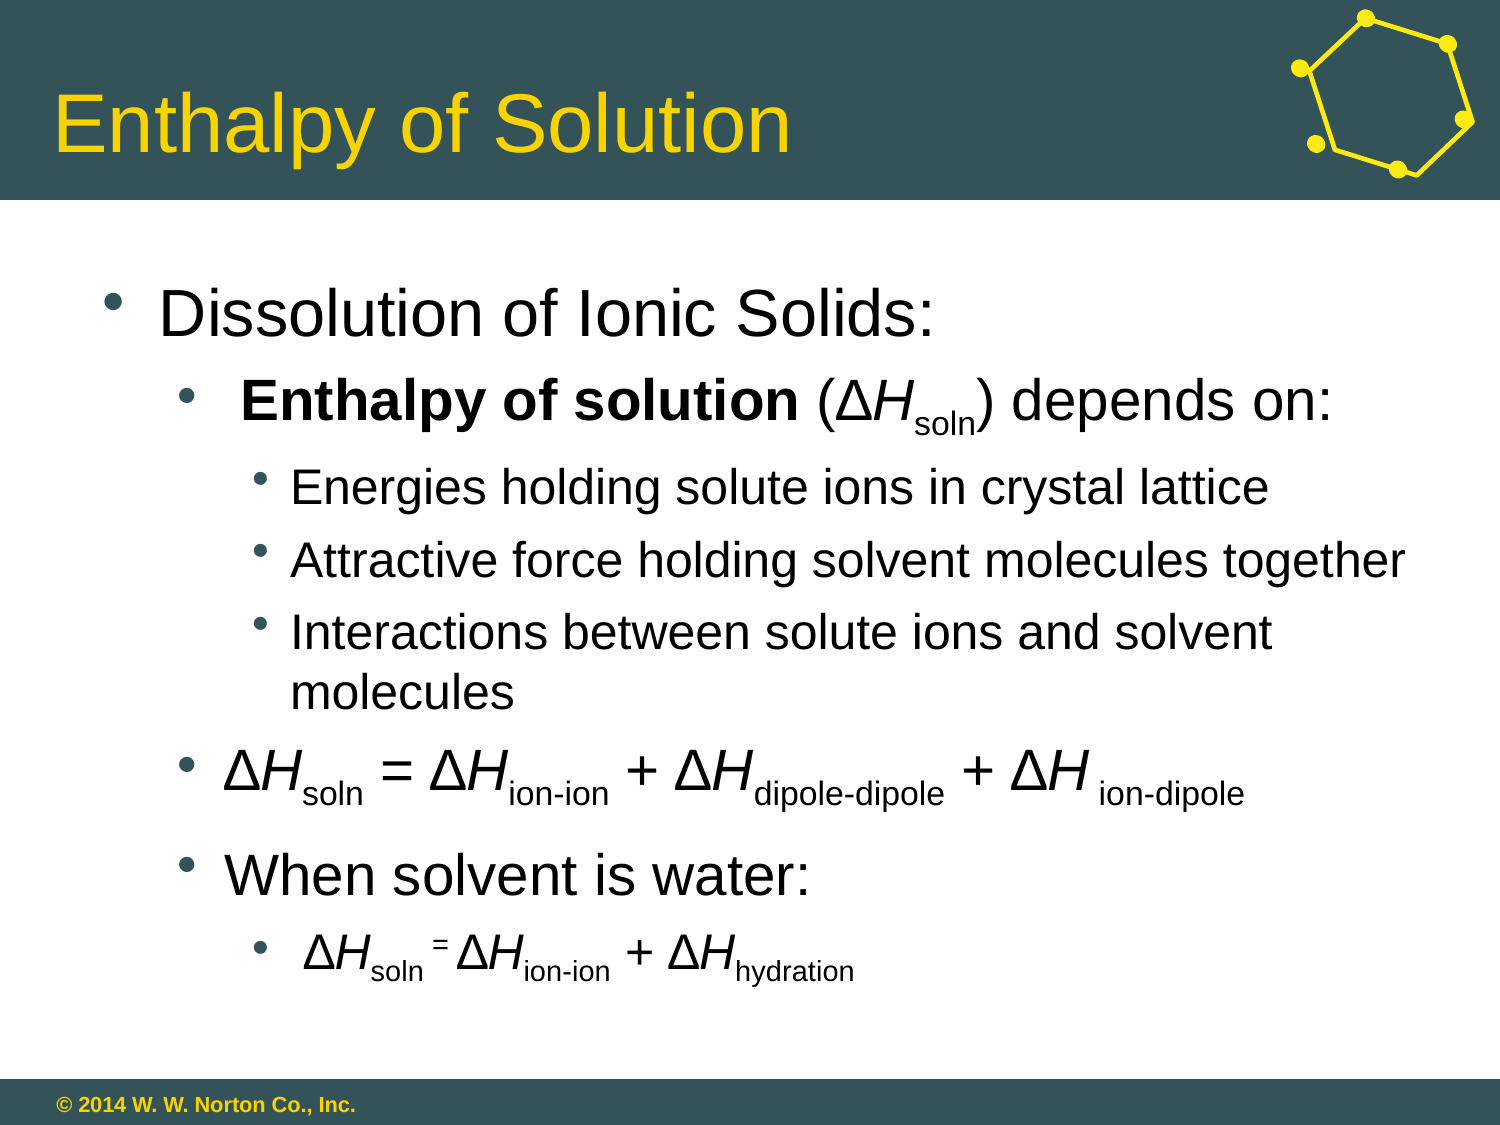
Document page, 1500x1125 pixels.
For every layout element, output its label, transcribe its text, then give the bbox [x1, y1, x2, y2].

list Dissolution of Ionic Solids: Enthalpy of solution (∆Hsoln) depends on: Energies holding solute ions in crystal lattice Attractive force holding solvent molecules together Interactions between solute ions and solvent molecules ∆Hsoln = ∆Hion-ion + ∆Hdipole-dipole + ∆H ion-dipole When solvent is water: ∆Hsoln = ∆Hion-ion + ∆Hhydration [87, 262, 1438, 1050]
title Enthalpy of Solution [37, 37, 1388, 200]
